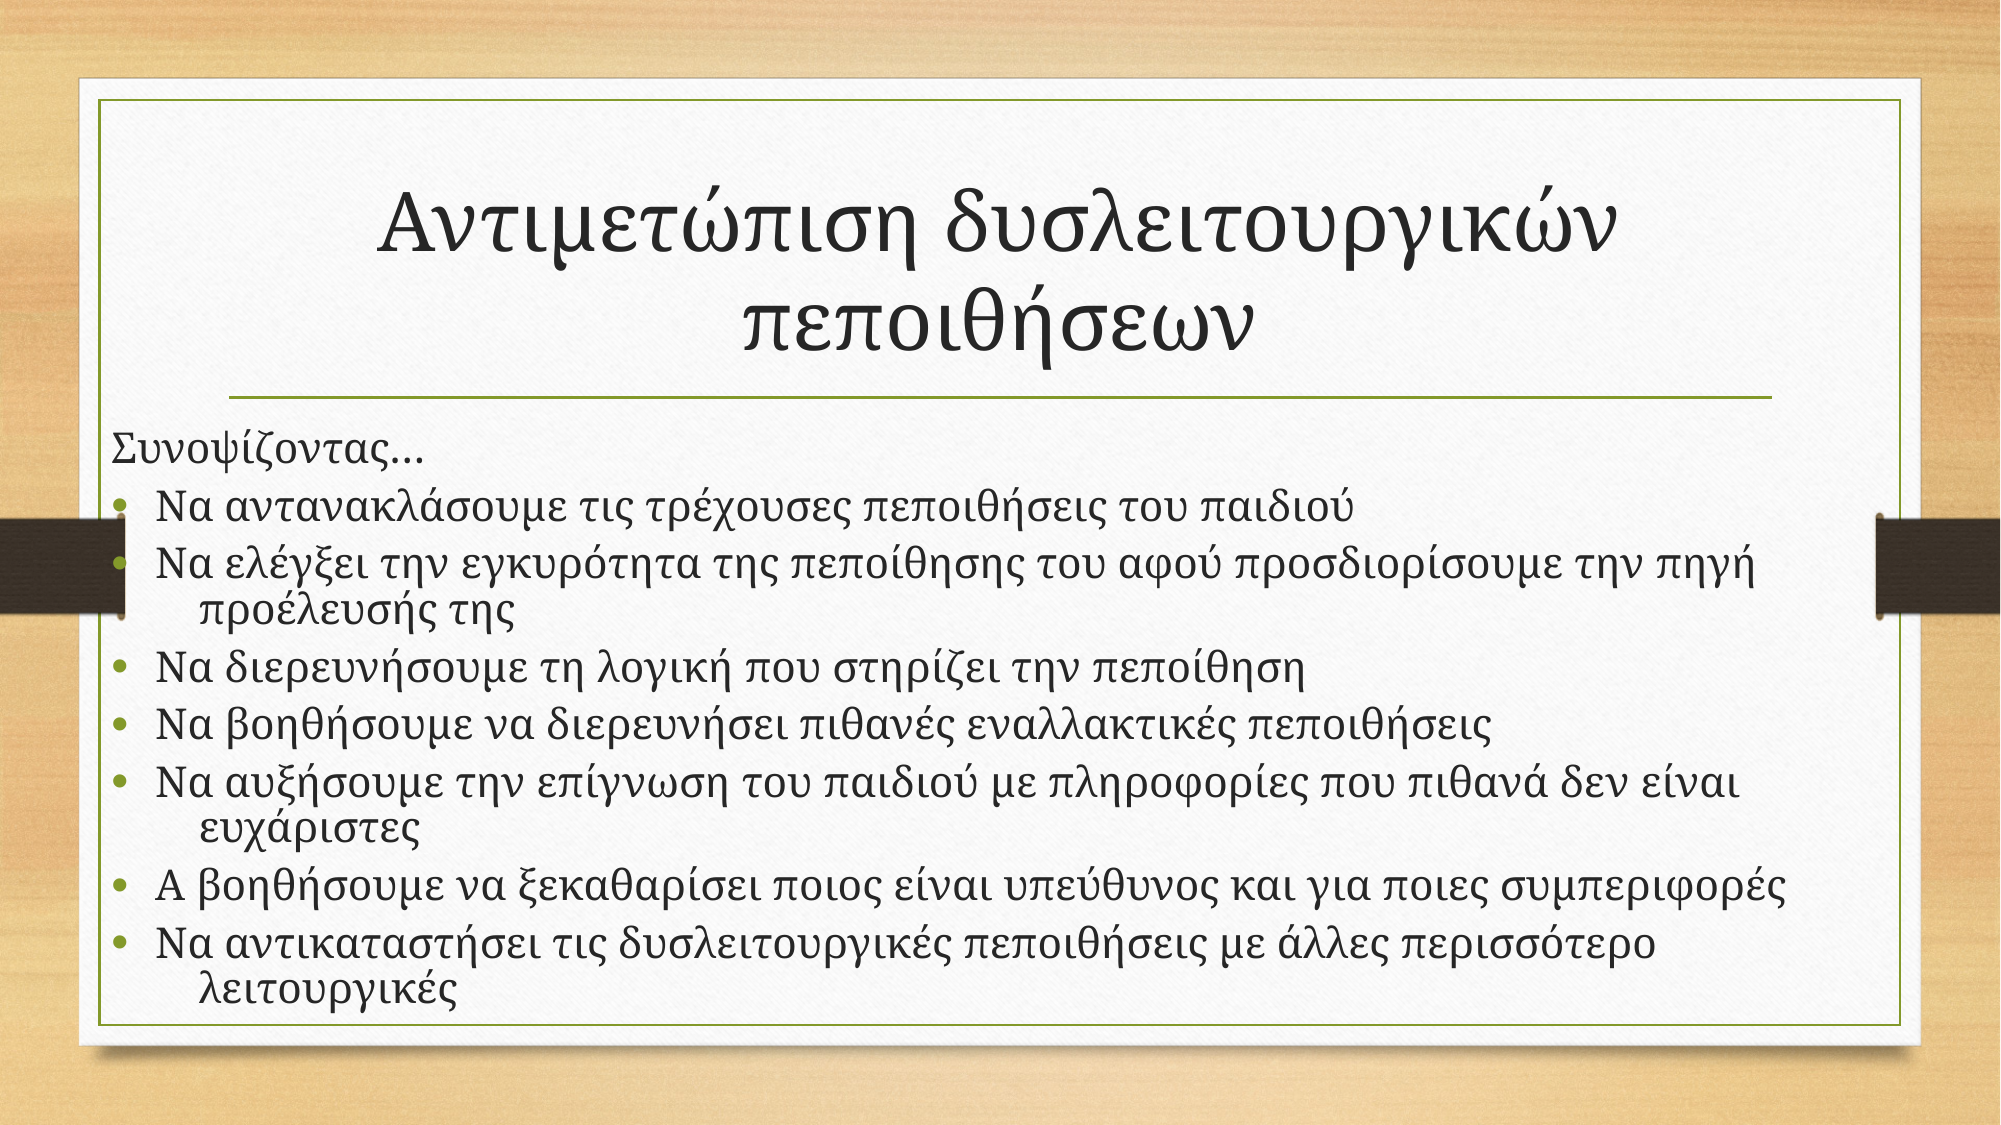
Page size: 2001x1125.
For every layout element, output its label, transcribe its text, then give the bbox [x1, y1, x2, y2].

title Αντιμετώπιση δυσλειτουργικών πεποιθήσεων [212, 161, 1788, 376]
list Συνοψίζοντας… Να αντανακλάσουμε τις τρέχουσες πεποιθήσεις του παιδιού Να ελέγξει την εγκυρότητα της πεποίθησης του αφού προσδιορίσουμε την πηγή προέλευσής της Να διερευνήσουμε τη λογική που στηρίζει την πεποίθηση Να βοηθήσουμε να διερευνήσει πιθανές εναλλακτικές πεποιθήσεις Να αυξήσουμε την επίγνωση του παιδιού με πληροφορίες που πιθανά δεν είναι ευχάριστες Α βοηθήσουμε να ξεκαθαρίσει ποιος είναι υπεύθυνος και για ποιες συμπεριφορές Να αντικαταστήσει τις δυσλειτουργικές πεποιθήσεις με άλλες περισσότερο λειτουργικές [96, 419, 1895, 1027]
